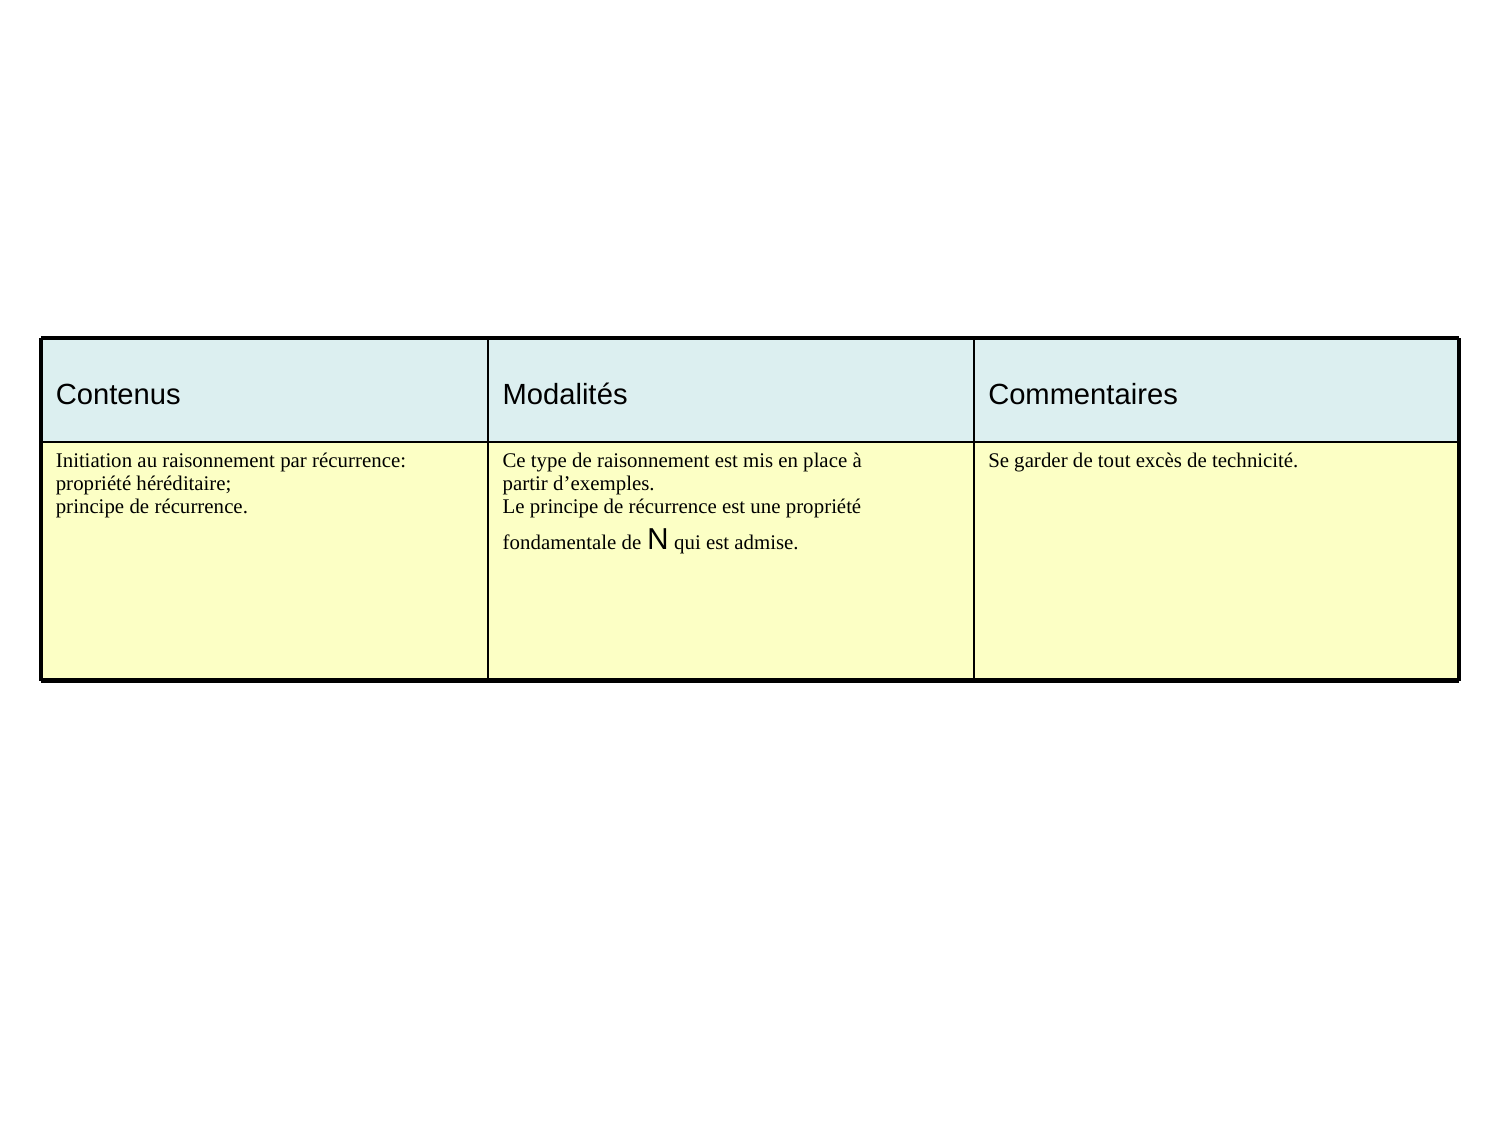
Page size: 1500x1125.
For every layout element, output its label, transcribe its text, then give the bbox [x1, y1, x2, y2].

text_box Ce type de raisonnement est mis en place à partir d’exemples. Le principe de récurrence est une propriété fondamentale de N qui est admise. [489, 443, 973, 678]
text_box Modalités [489, 340, 973, 441]
text_box Contenus [43, 340, 487, 441]
text_box Initiation au raisonnement par récurrence: propriété héréditaire; principe de récurrence. [43, 443, 487, 678]
text_box Se garder de tout excès de technicité. [975, 443, 1457, 678]
text_box Commentaires [975, 340, 1457, 441]
